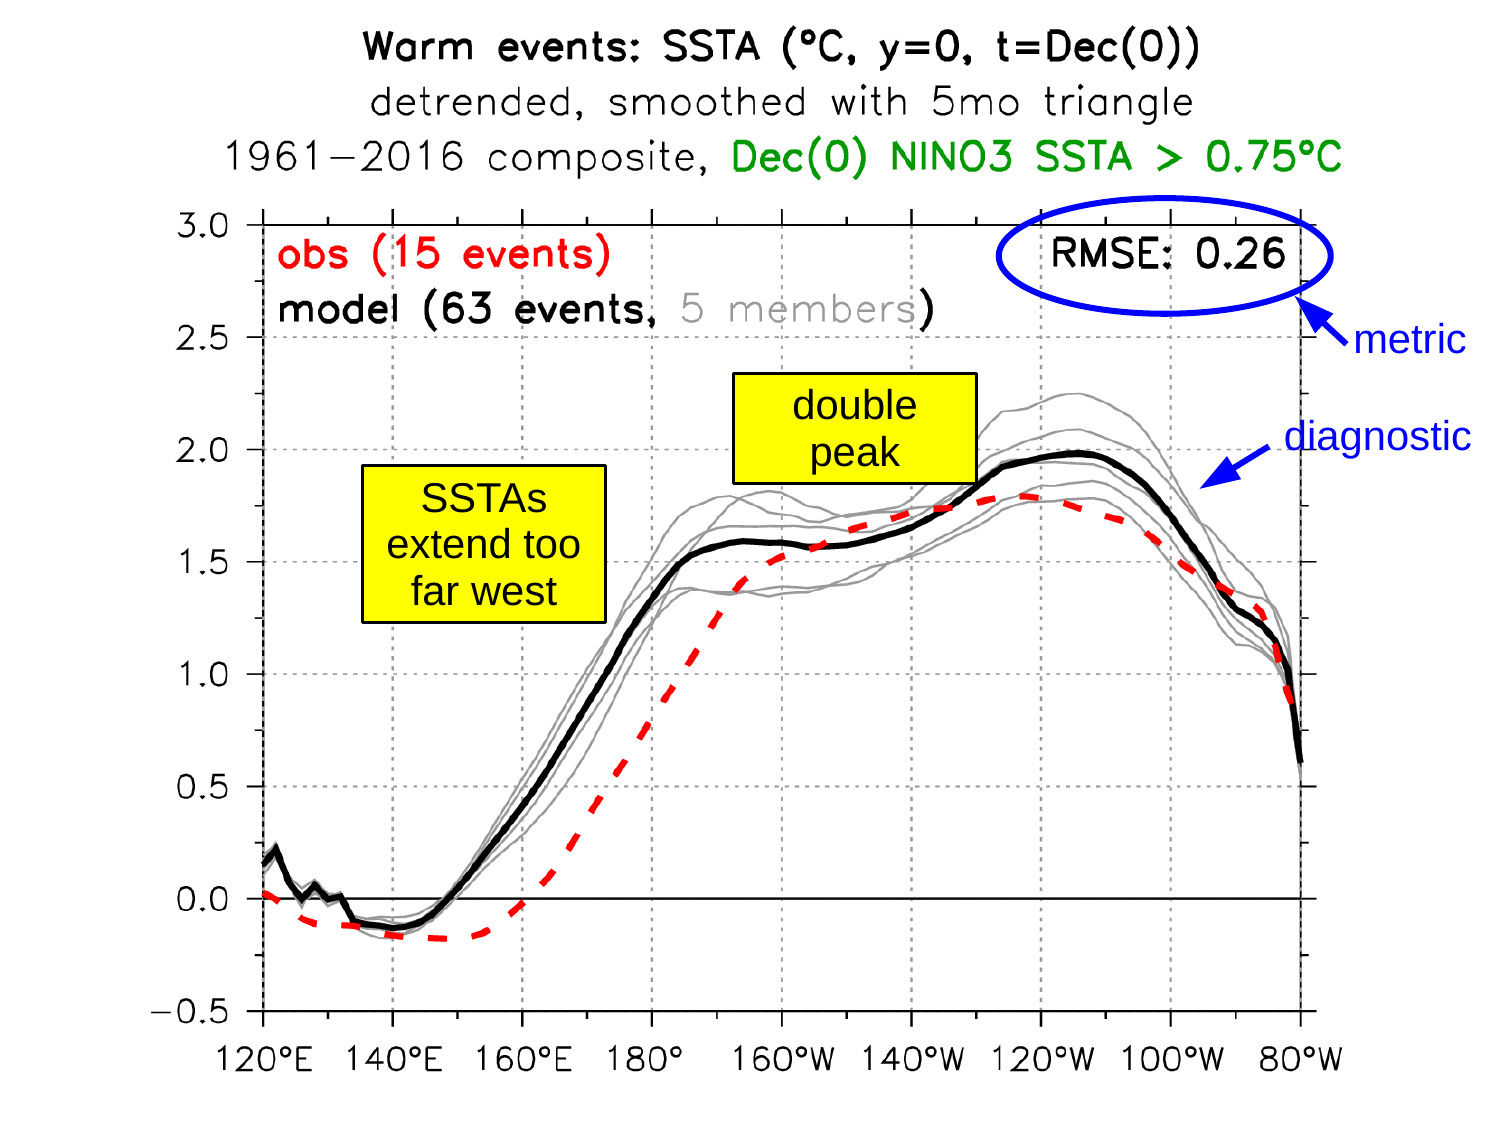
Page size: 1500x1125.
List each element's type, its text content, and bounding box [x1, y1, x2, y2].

picture [123, 0, 1377, 1125]
text_box SSTAs extend too far west [362, 465, 606, 623]
text_box metric [1331, 308, 1489, 370]
text_box double peak [733, 373, 977, 484]
text_box diagnostic [1269, 404, 1487, 467]
